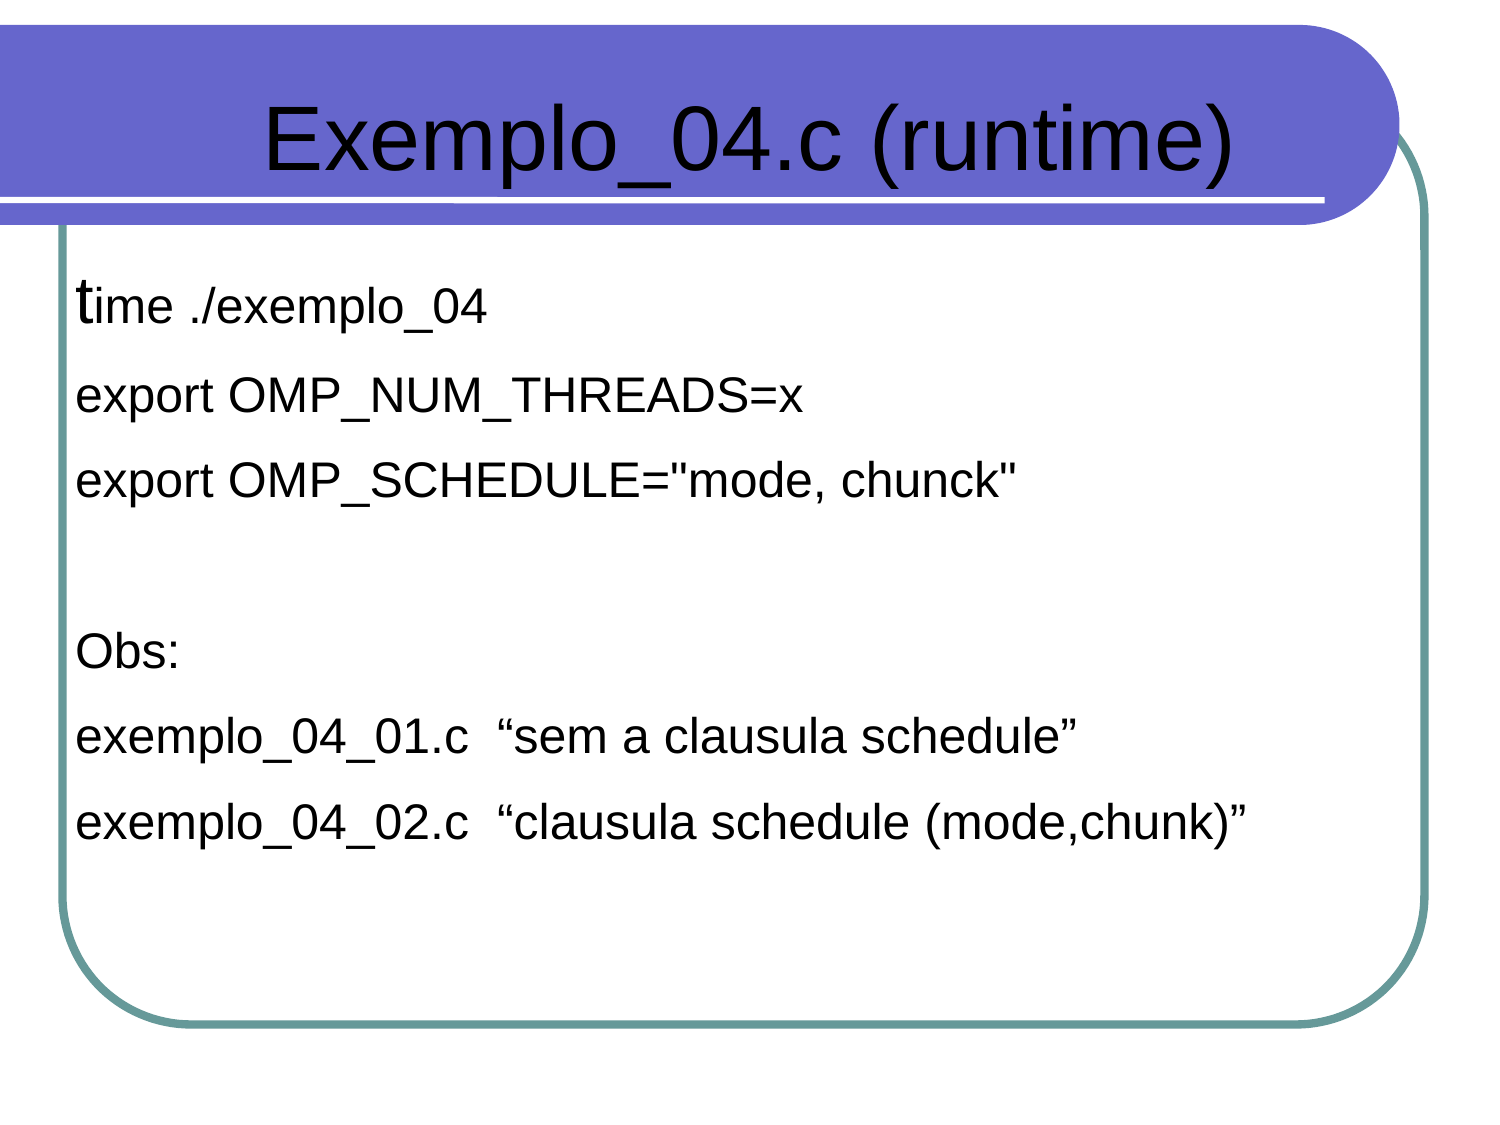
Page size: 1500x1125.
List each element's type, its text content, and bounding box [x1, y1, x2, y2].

list time ./exemplo_04 export OMP_NUM_THREADS=x export OMP_SCHEDULE="mode, chunck" Obs: exemplo_04_01.c “sem a clausula schedule” exemplo_04_02.c “clausula schedule (mode,chunk)” [75, 263, 1425, 1006]
title Exemplo_04.c (runtime) [75, 44, 1425, 233]
